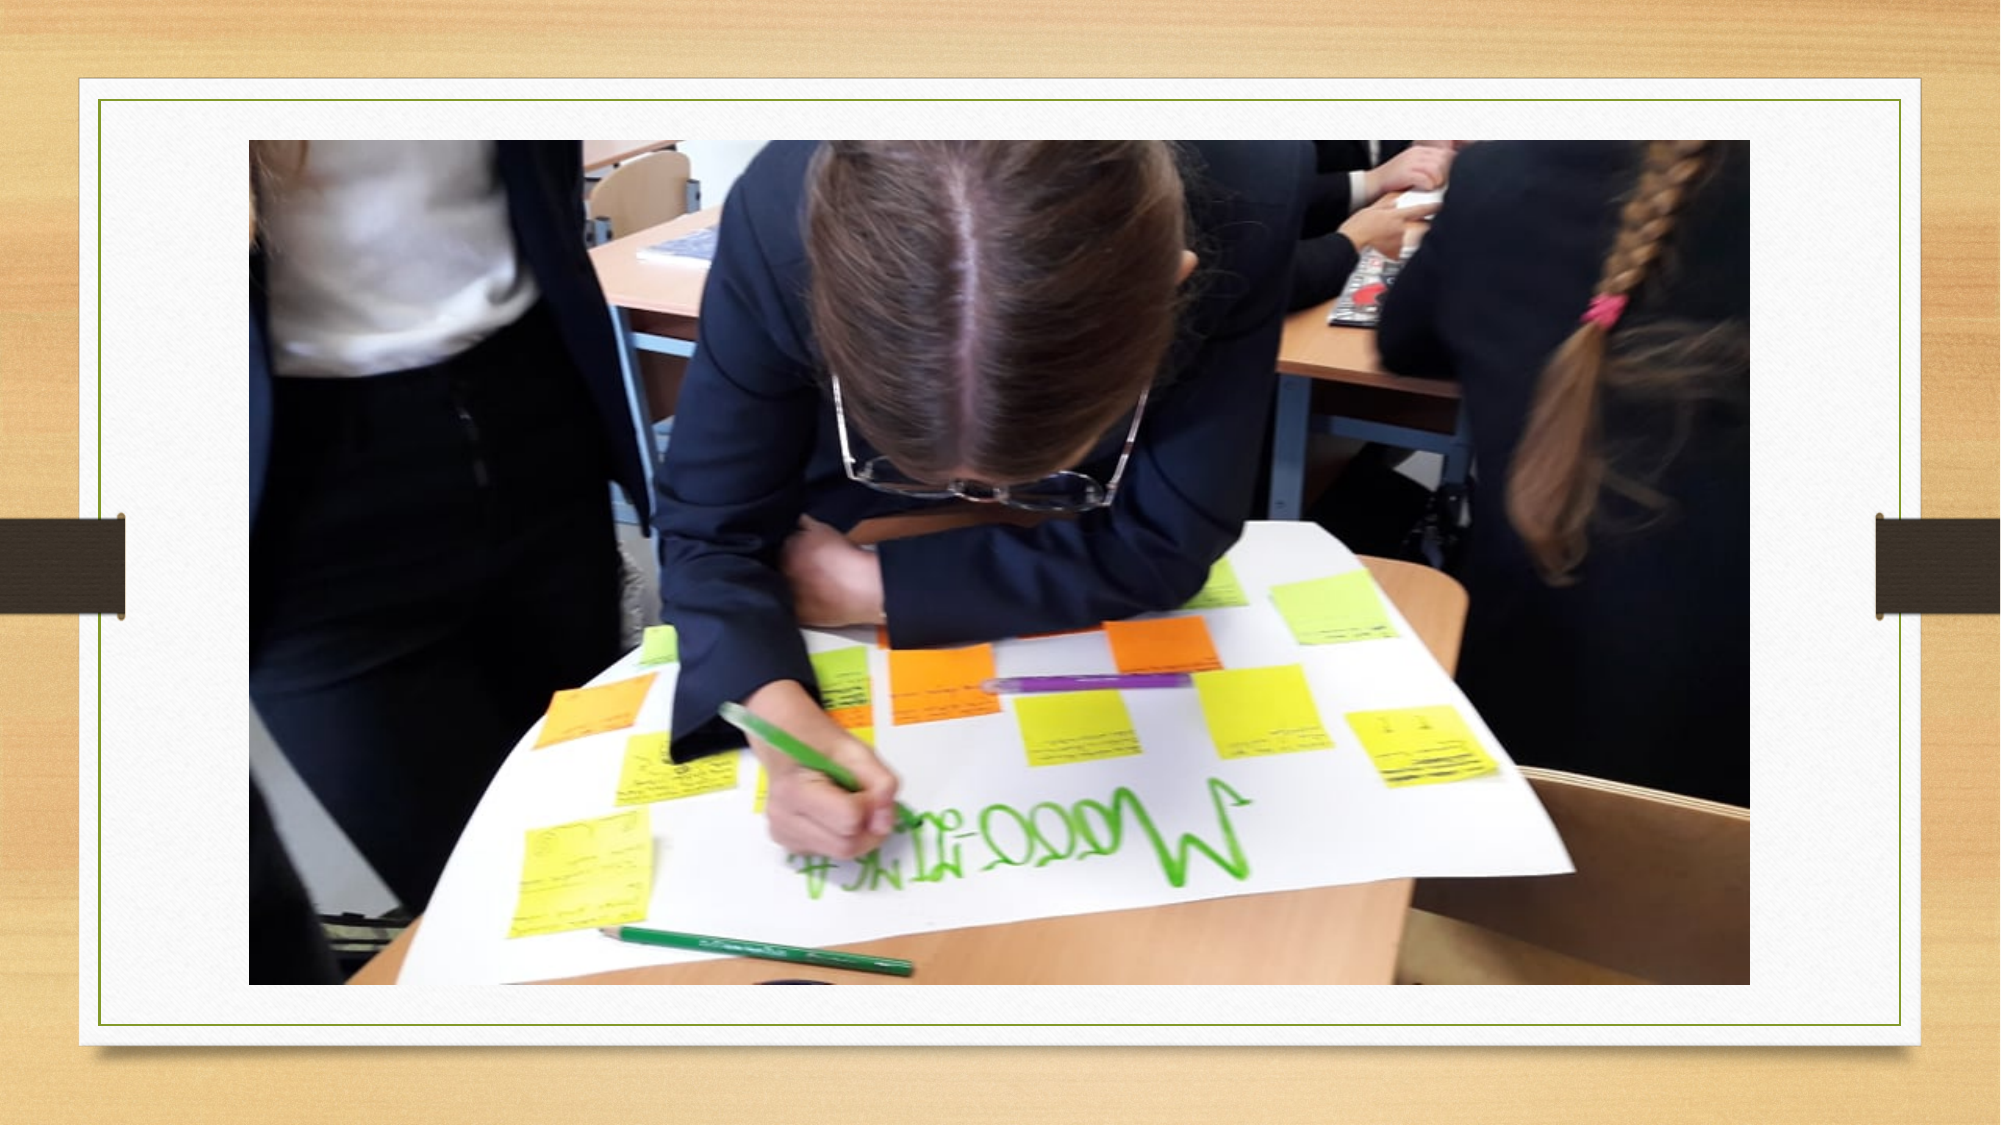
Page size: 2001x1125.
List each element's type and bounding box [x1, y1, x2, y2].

picture [249, 140, 1750, 985]
